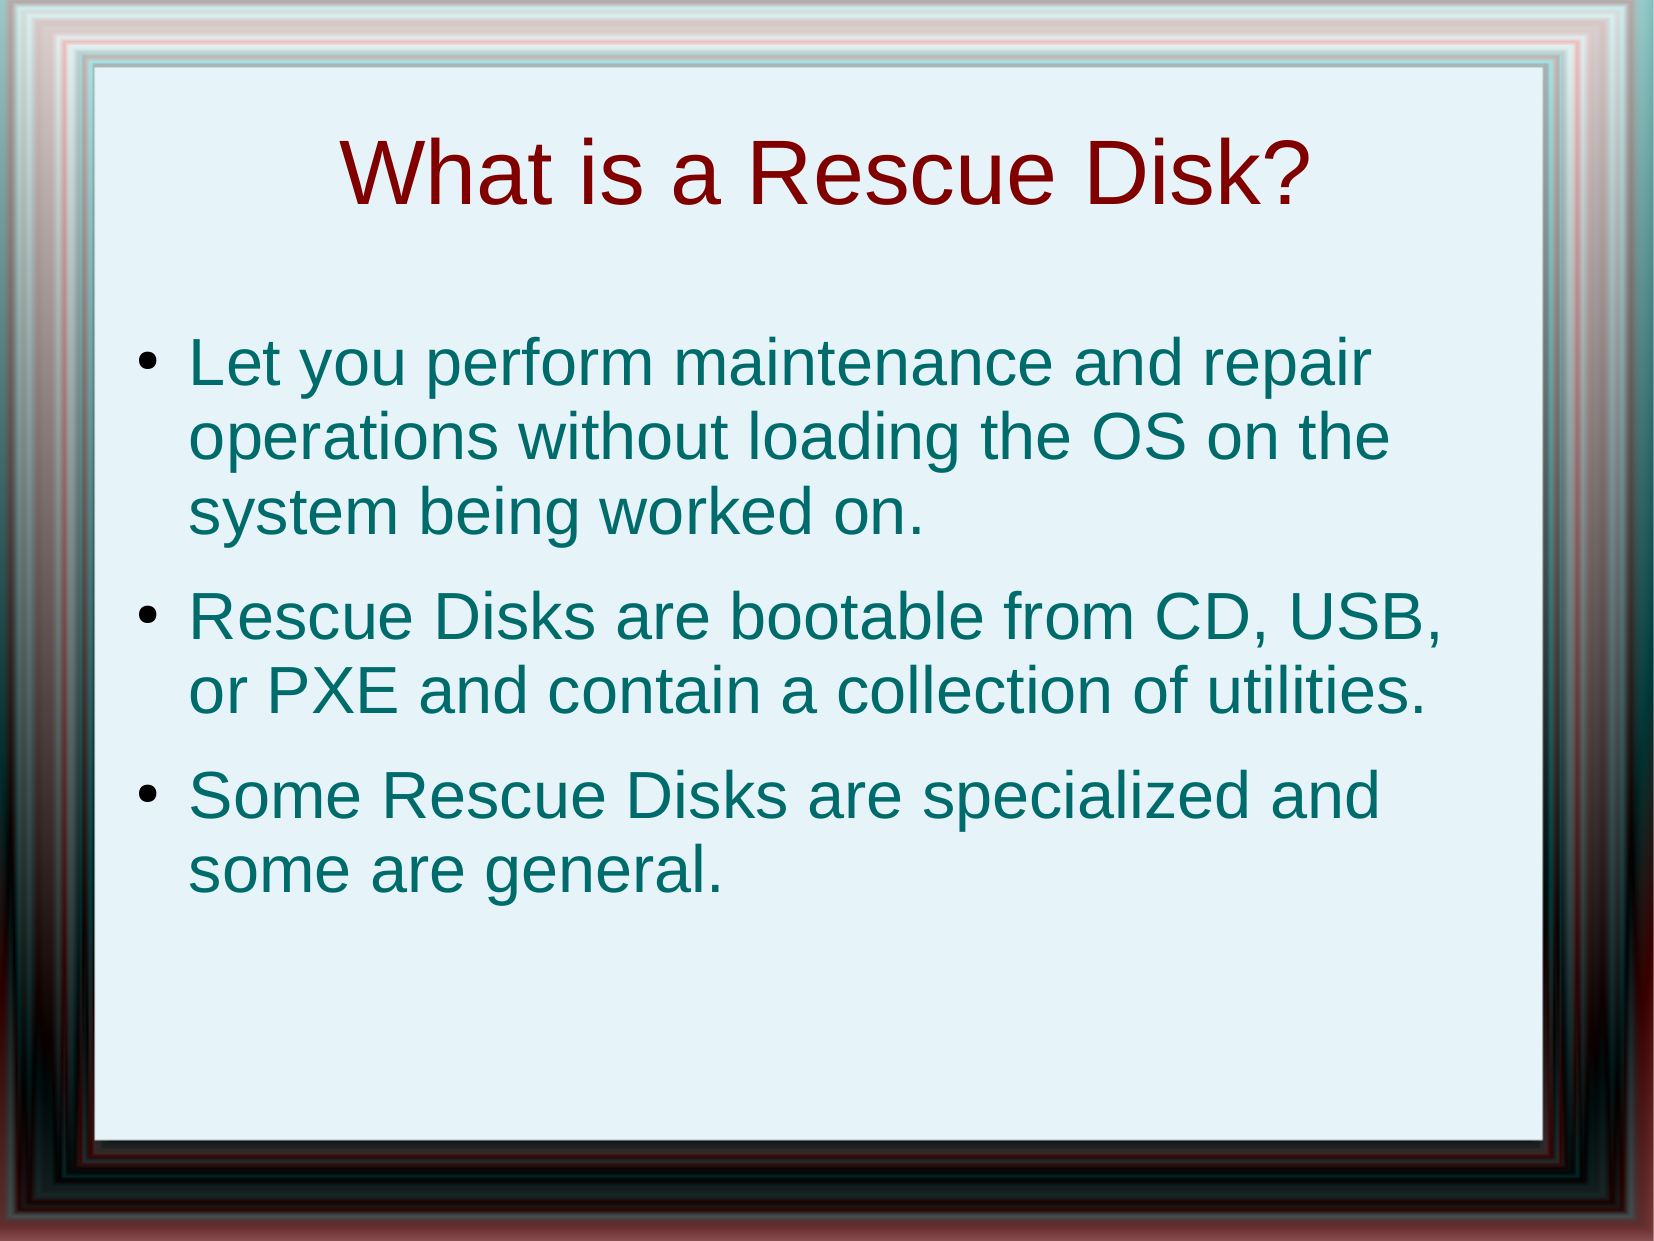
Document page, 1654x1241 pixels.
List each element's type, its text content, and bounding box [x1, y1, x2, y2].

picture [0, 0, 1654, 1241]
list Let you perform maintenance and repair operations without loading the OS on the system being worked on. Rescue Disks are bootable from CD, USB, or PXE and contain a collection of utilities. Some Rescue Disks are specialized and some are general. [118, 324, 1506, 931]
title What is a Rescue Disk? [118, 95, 1536, 250]
